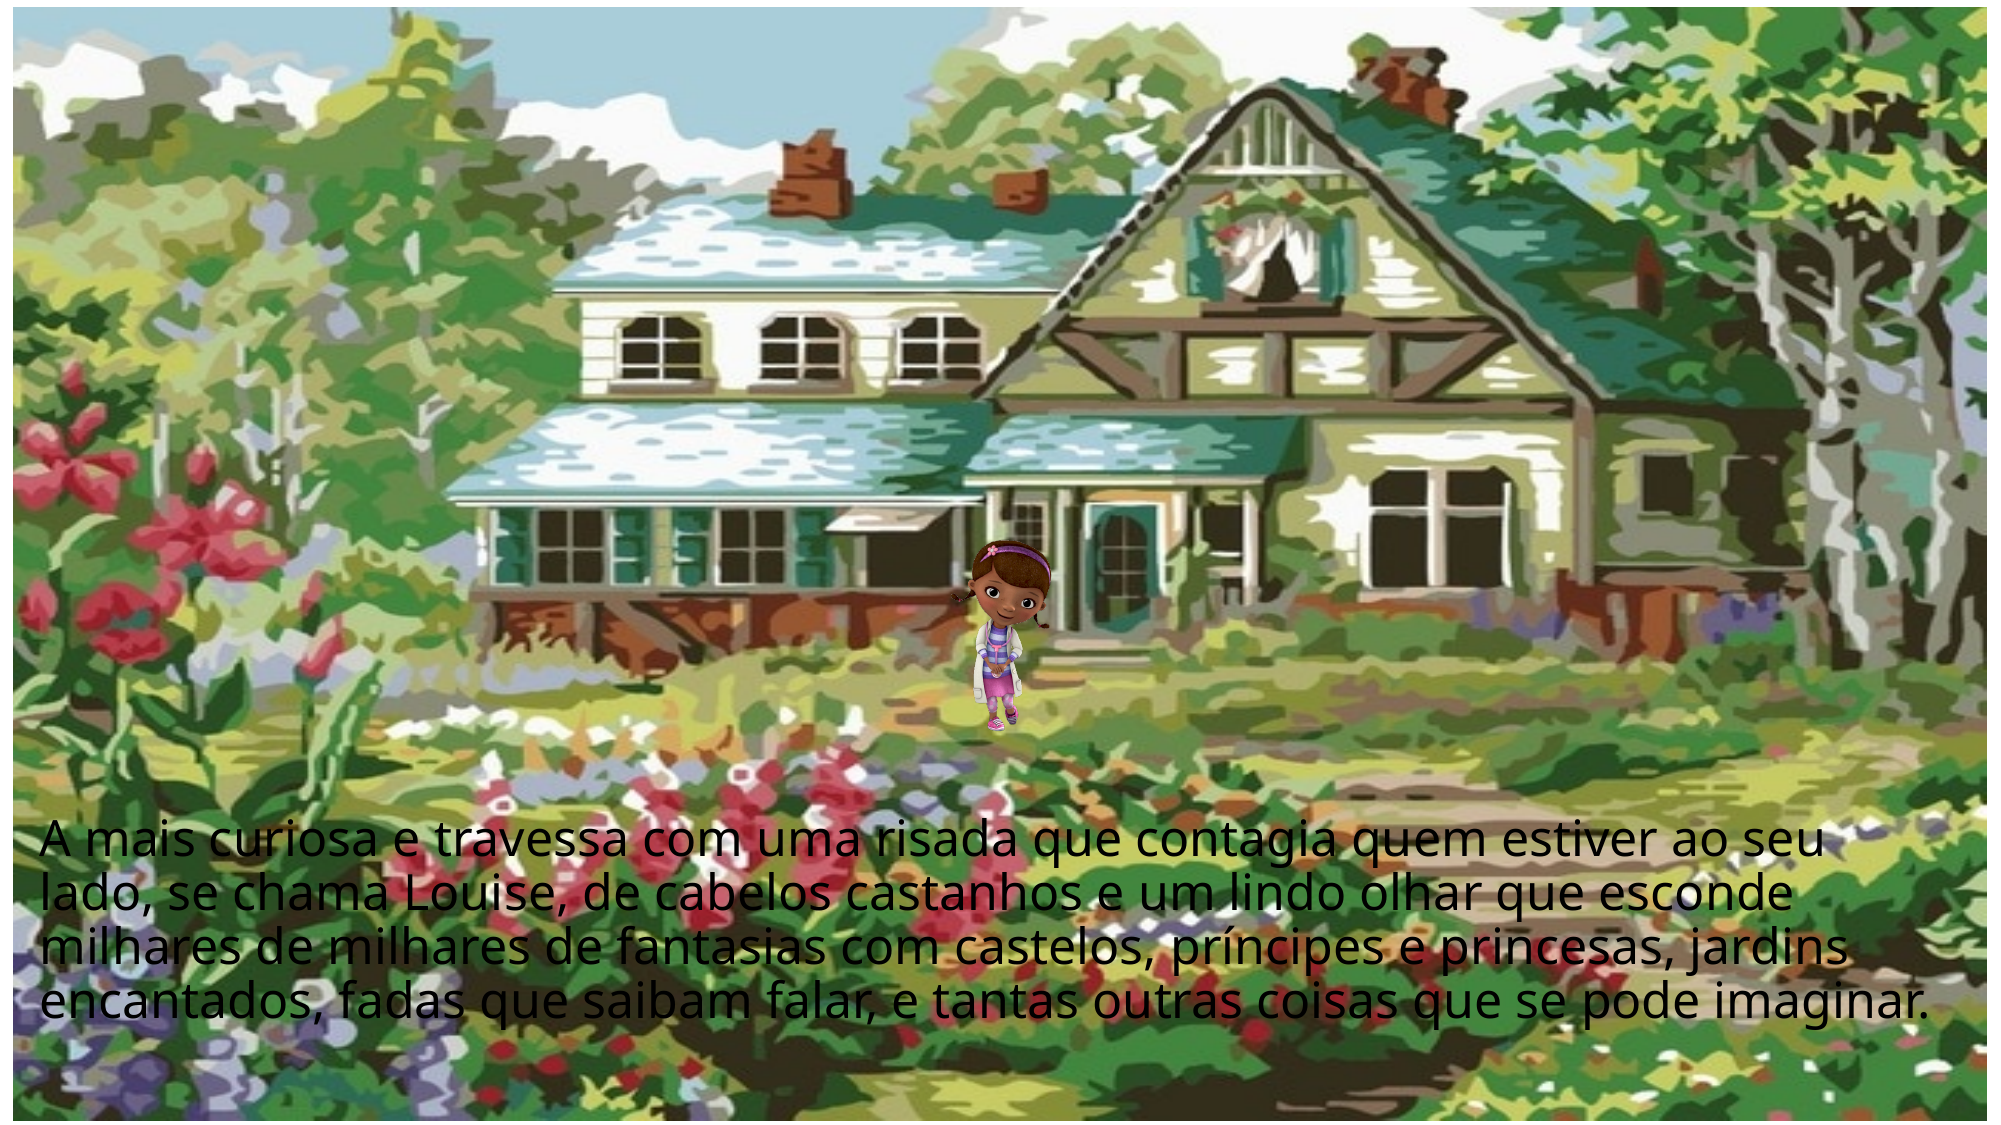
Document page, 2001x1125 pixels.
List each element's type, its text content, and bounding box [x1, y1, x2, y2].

picture [13, 7, 1987, 1121]
text_box A mais curiosa e travessa com uma risada que contagia quem estiver ao seu lado, se chama Louise, de cabelos castanhos e um lindo olhar que esconde milhares de milhares de fantasias com castelos, príncipes e princesas, jardins encantados, fadas que saibam falar, e tantas outras coisas que se pode imaginar. [24, 806, 1950, 1037]
